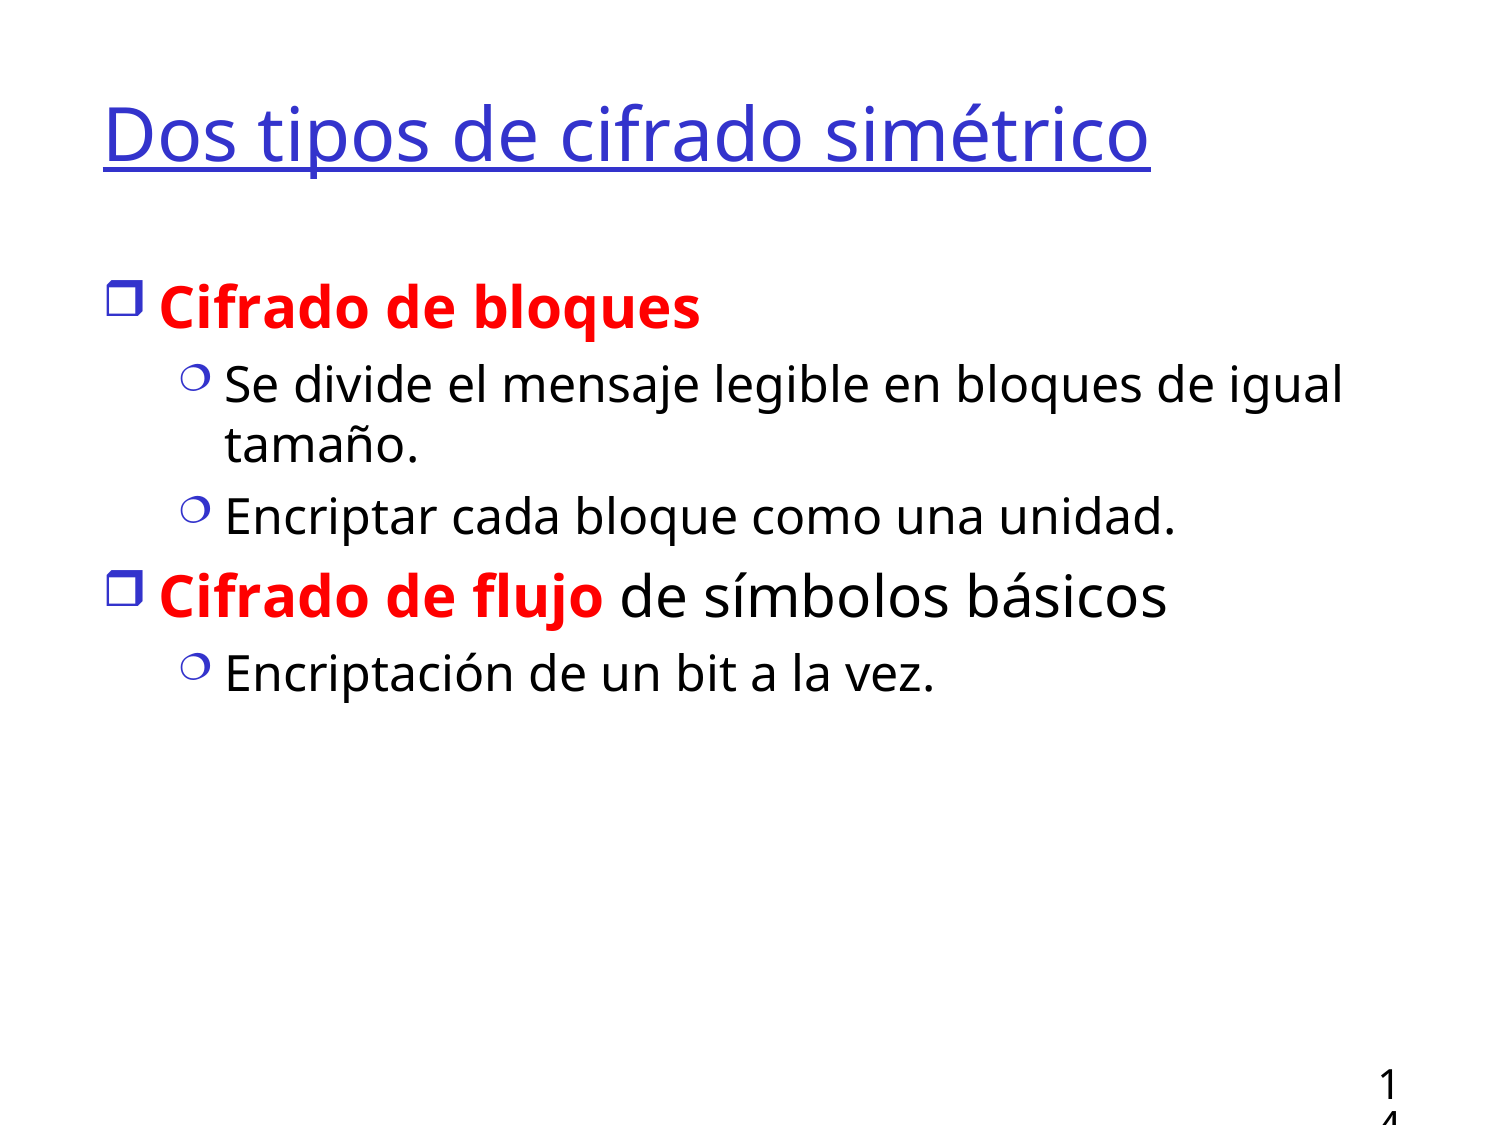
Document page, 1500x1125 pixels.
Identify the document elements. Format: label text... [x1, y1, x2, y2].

list Cifrado de bloques Se divide el mensaje legible en bloques de igual tamaño. Encriptar cada bloque como una unidad. Cifrado de flujo de símbolos básicos Encriptación de un bit a la vez. [87, 262, 1363, 1026]
title Dos tipos de cifrado simétrico [87, 37, 1363, 225]
